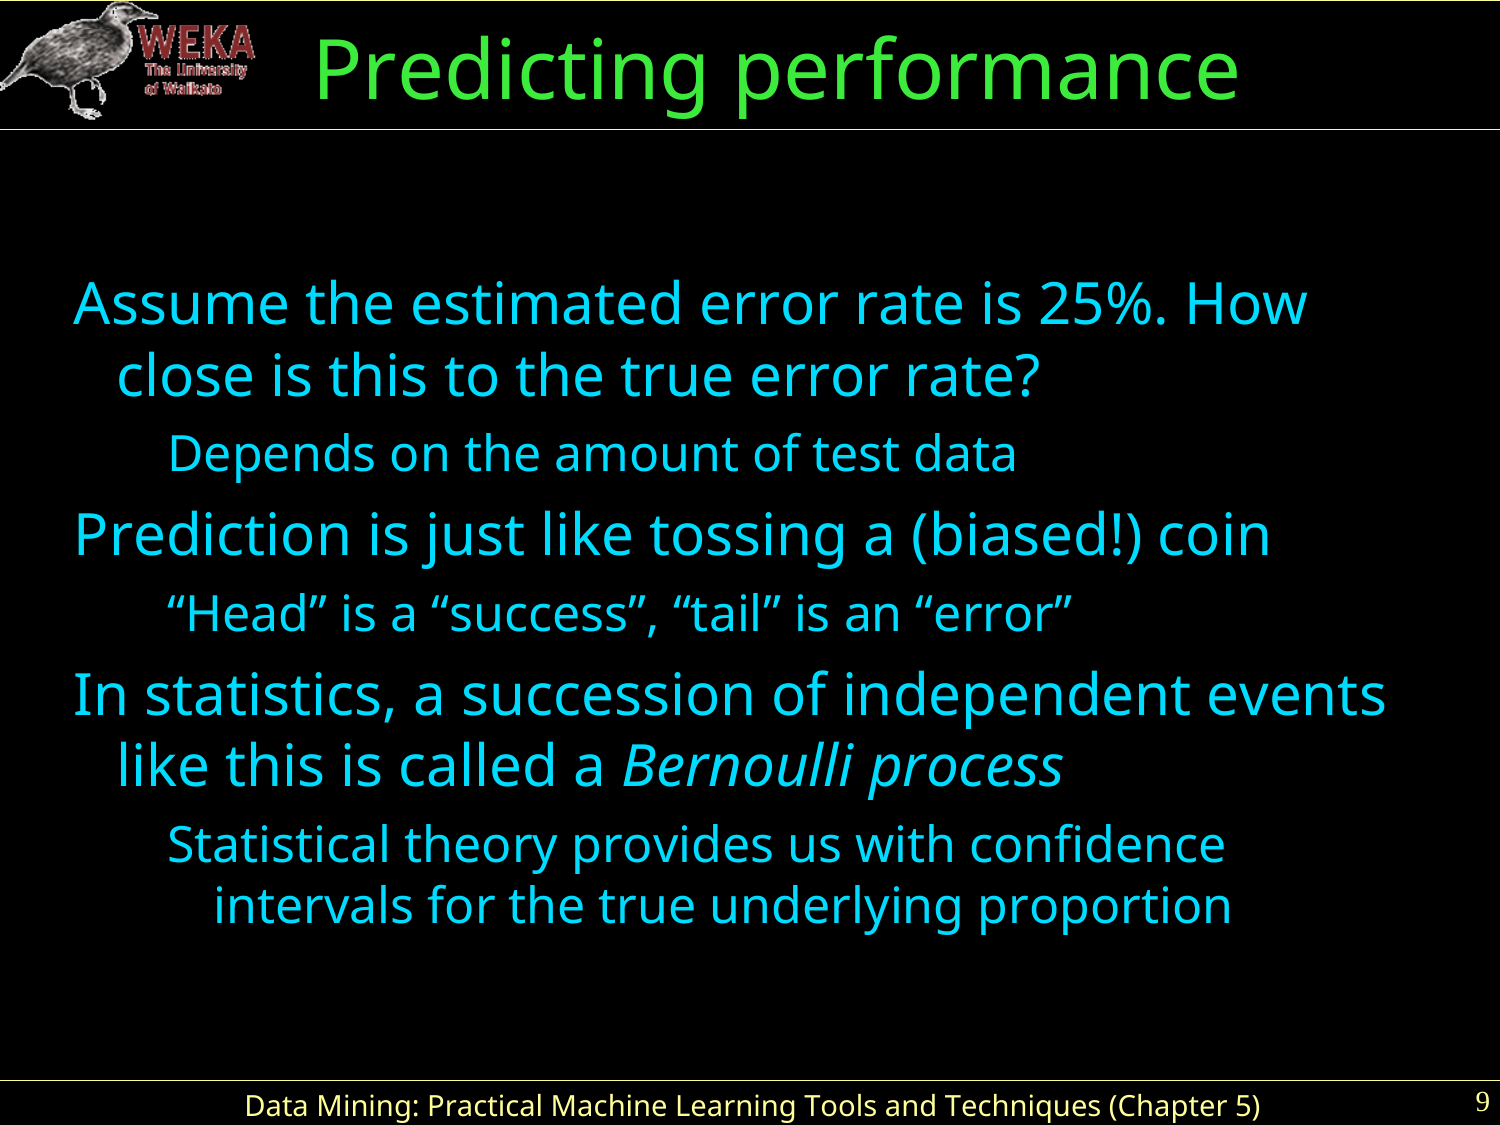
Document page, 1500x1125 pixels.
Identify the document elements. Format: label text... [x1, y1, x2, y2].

text_box Assume the estimated error rate is 25%. How close is this to the true error rate? Depends on the amount of test data Prediction is just like tossing a (biased!) coin “Head” is a “success”, “tail” is an “error” In statistics, a succession of independent events like this is called a Bernoulli process Statistical theory provides us with confidence intervals for the true underlying proportion [59, 260, 1447, 936]
picture [0, 1, 266, 129]
title Predicting performance [297, 0, 1500, 148]
